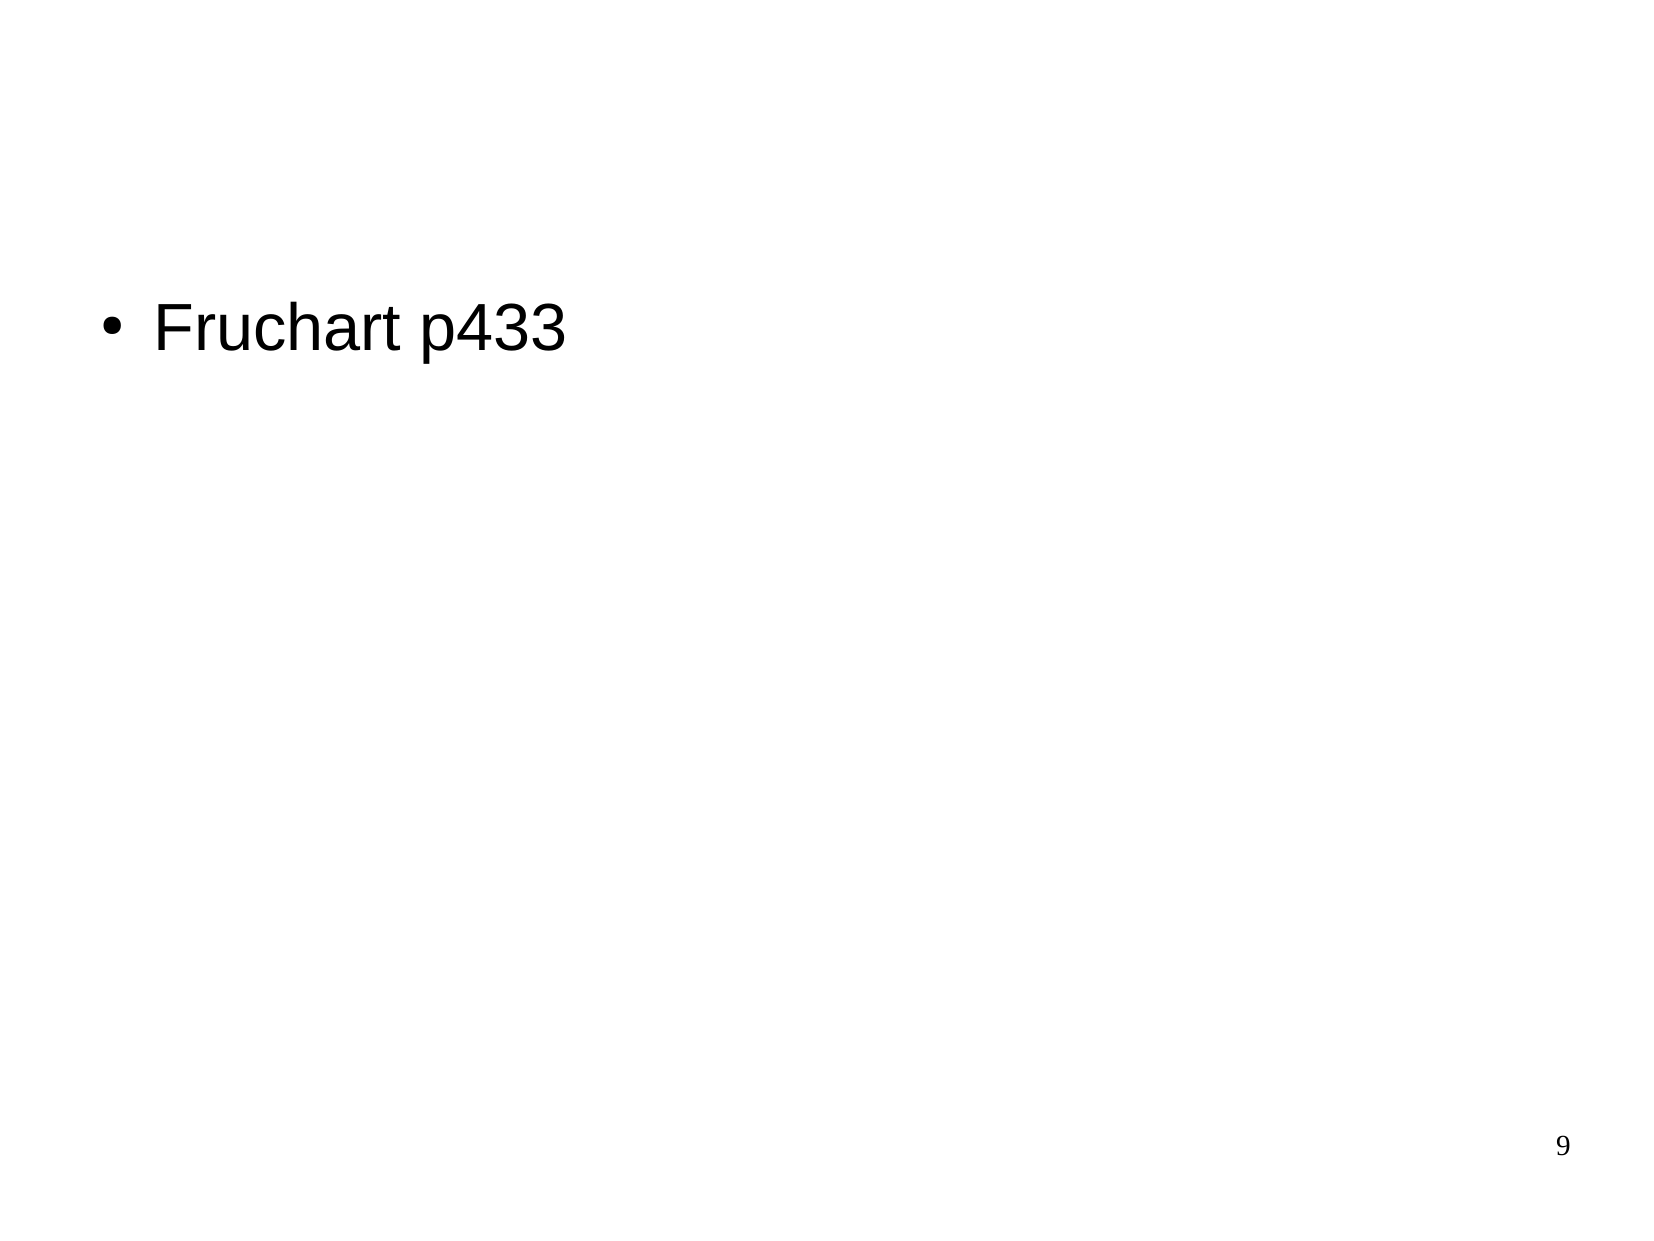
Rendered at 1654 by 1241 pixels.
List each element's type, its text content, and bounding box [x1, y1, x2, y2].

list Fruchart p433 [82, 290, 1571, 1109]
